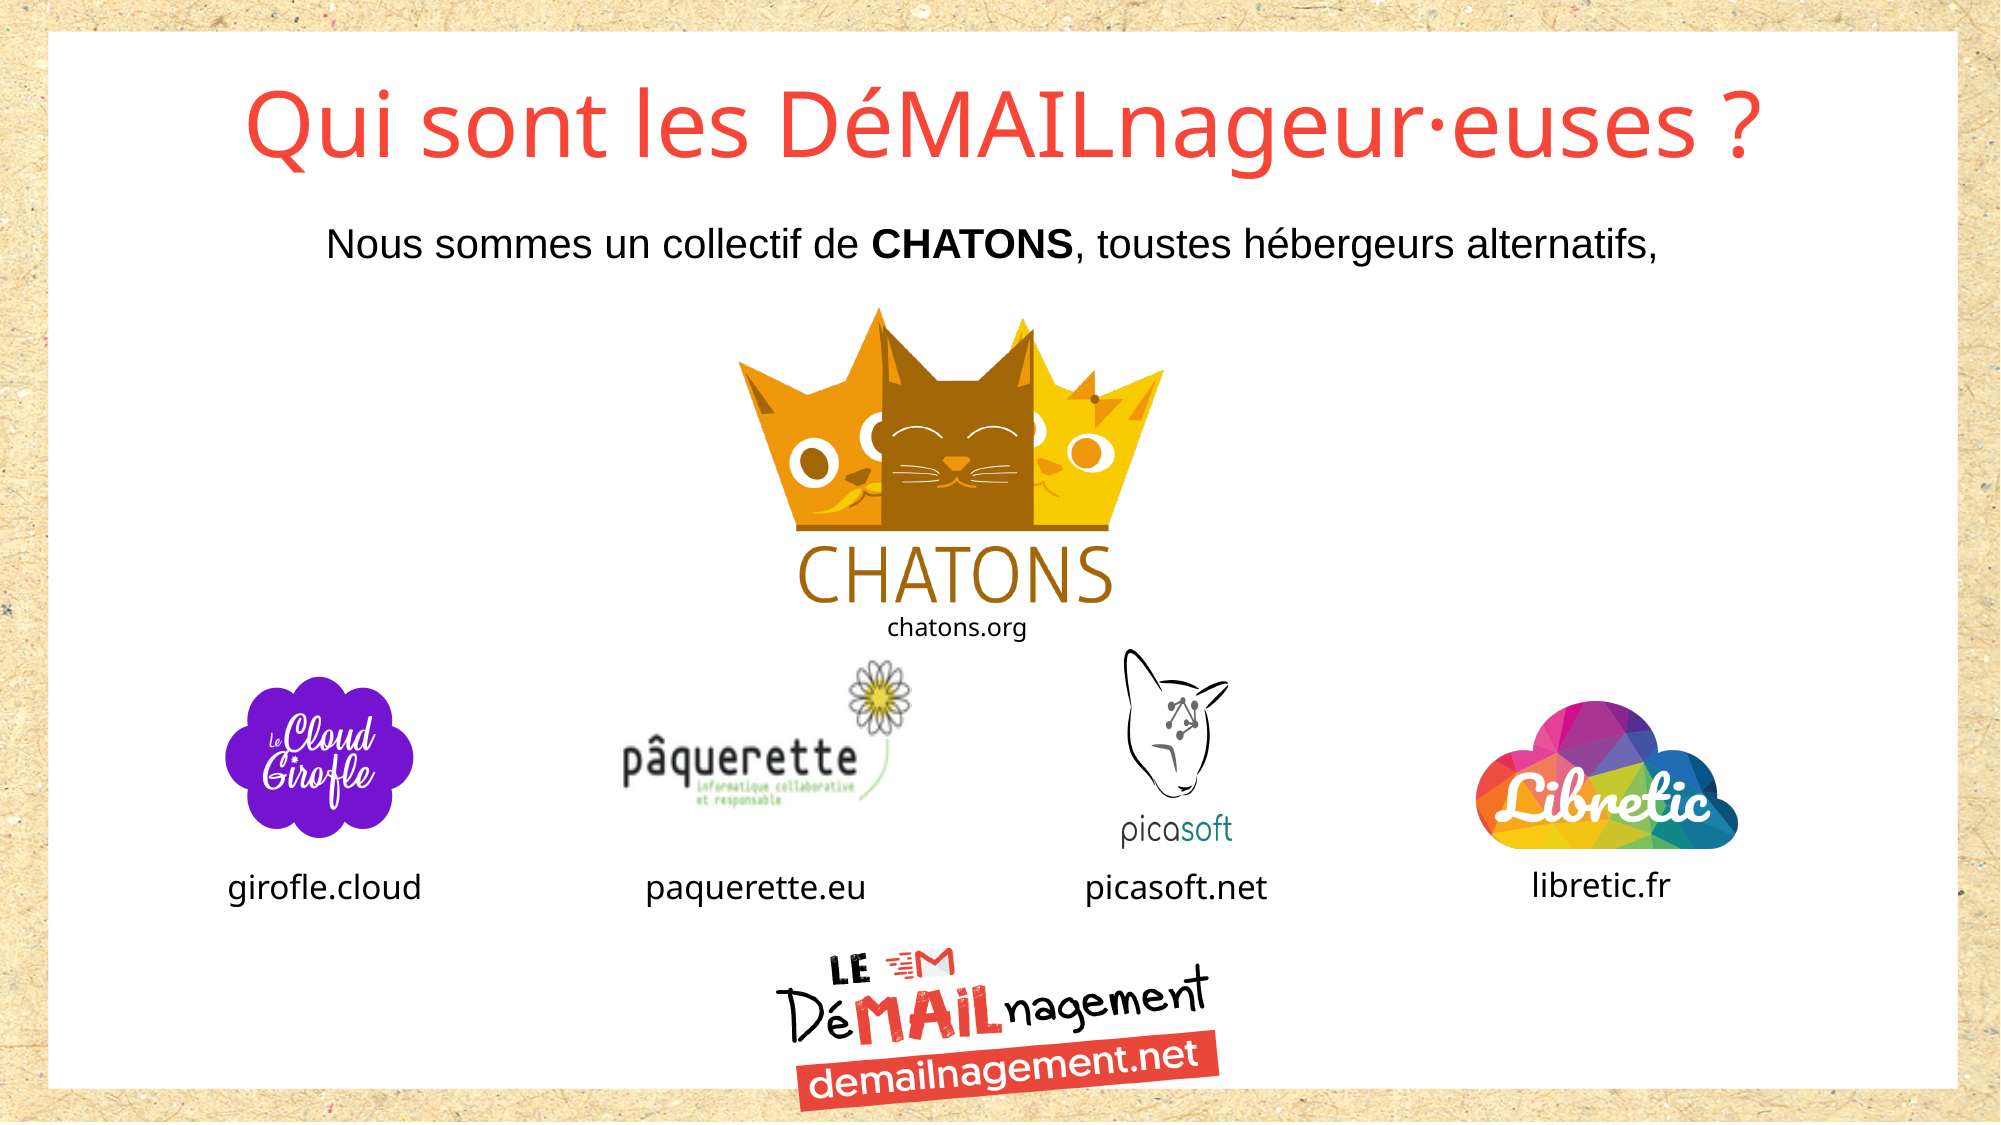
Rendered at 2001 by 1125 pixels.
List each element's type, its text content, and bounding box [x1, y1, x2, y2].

text_box girofle.cloud [147, 856, 503, 914]
picture [0, 0, 2001, 1123]
text_box libretic.fr [1429, 856, 1774, 914]
text_box paquerette.eu [578, 856, 934, 914]
title Qui sont les DéMAILnageur·euses ? [58, 18, 1949, 237]
text_box [763, 438, 1237, 514]
text_box picasoft.net [1004, 856, 1349, 914]
text_box Nous sommes un collectif de CHATONS, toustes hébergeurs alternatifs, [59, 213, 1950, 307]
text_box chatons.org [738, 602, 1177, 660]
